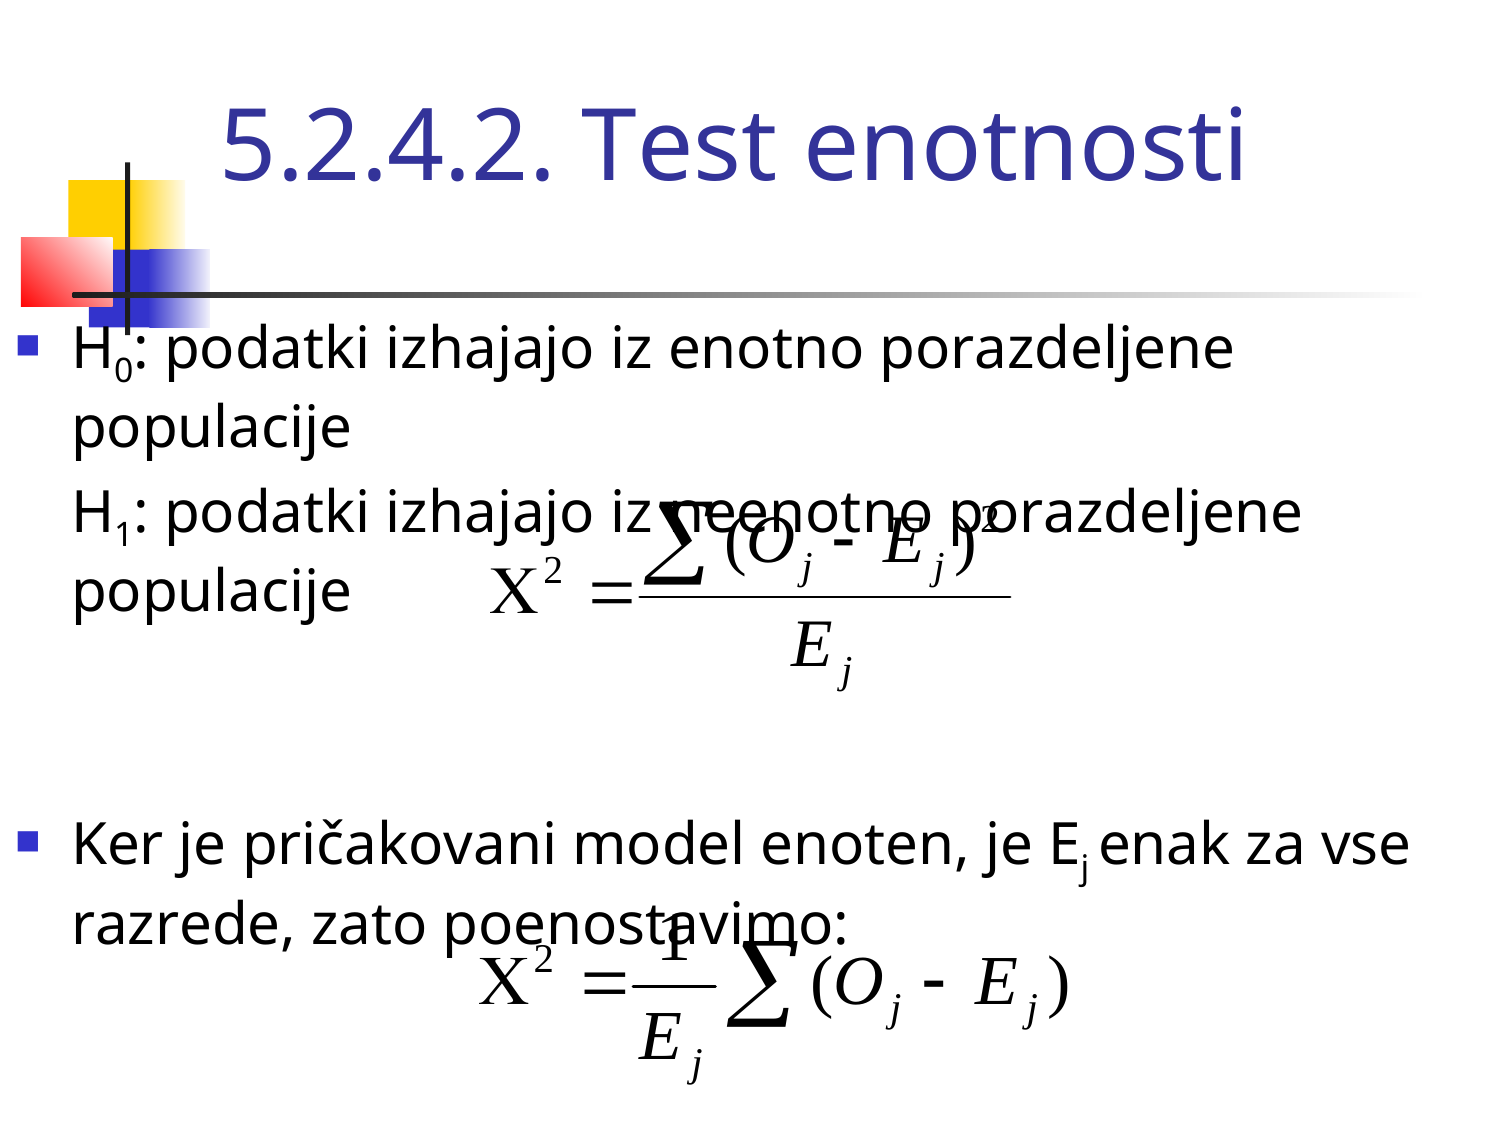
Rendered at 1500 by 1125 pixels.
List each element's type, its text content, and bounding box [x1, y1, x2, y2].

chart [478, 489, 1022, 705]
list H0: podatki izhajajo iz enotno porazdeljene populacije H1: podatki izhajajo iz neenotno porazdeljene populacije Ker je pričakovani model enoten, je Ej enak za vse razrede, zato poenostavimo: [0, 302, 1500, 1007]
chart [466, 893, 1081, 1098]
title 5.2.4.2. Test enotnosti [0, 35, 1471, 209]
